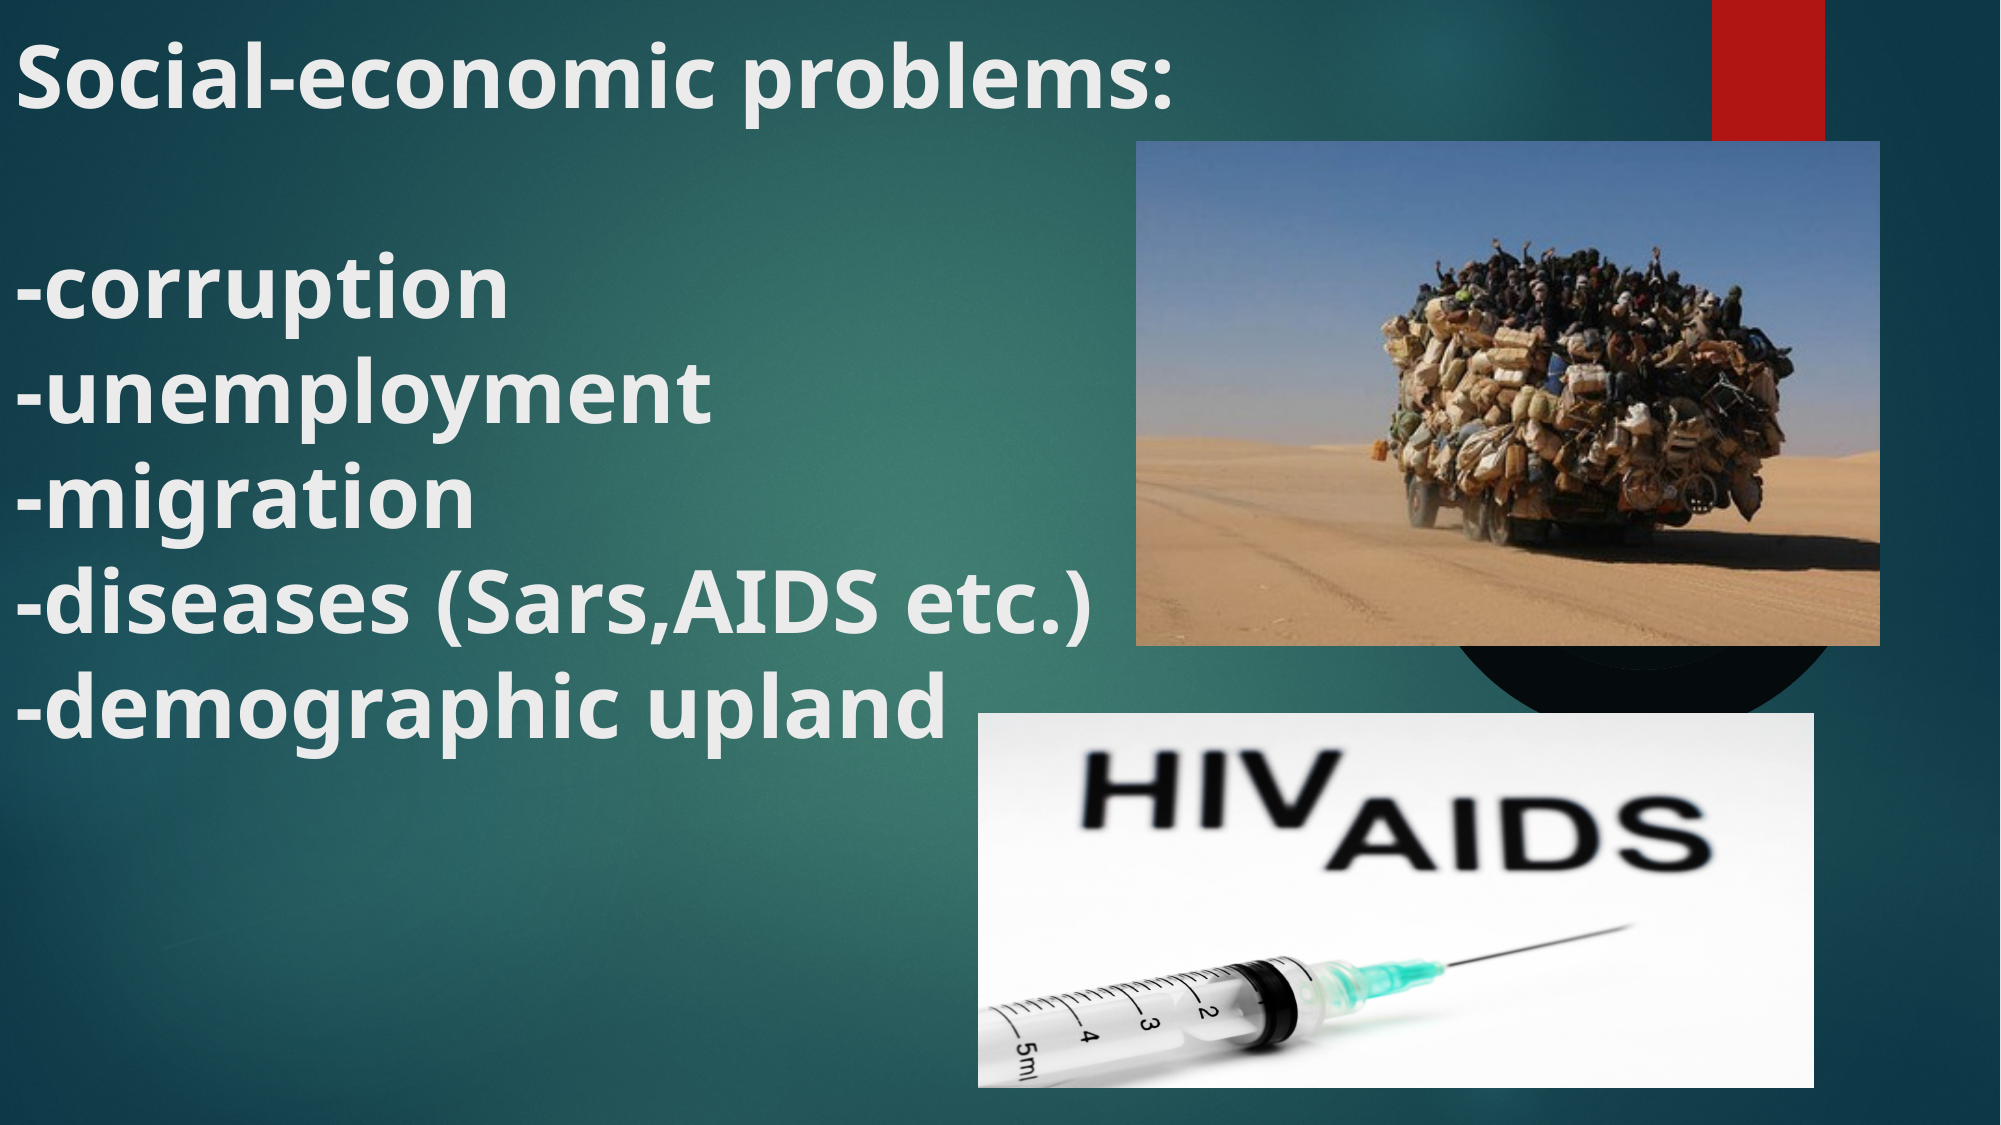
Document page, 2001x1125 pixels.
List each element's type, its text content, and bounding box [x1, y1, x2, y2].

picture [978, 713, 1814, 1088]
title Social-economic problems: -corruption -unemployment -migration -diseases (Sars,AIDS etc.) -demographic upland [0, 13, 1626, 1058]
picture [1136, 141, 1880, 646]
